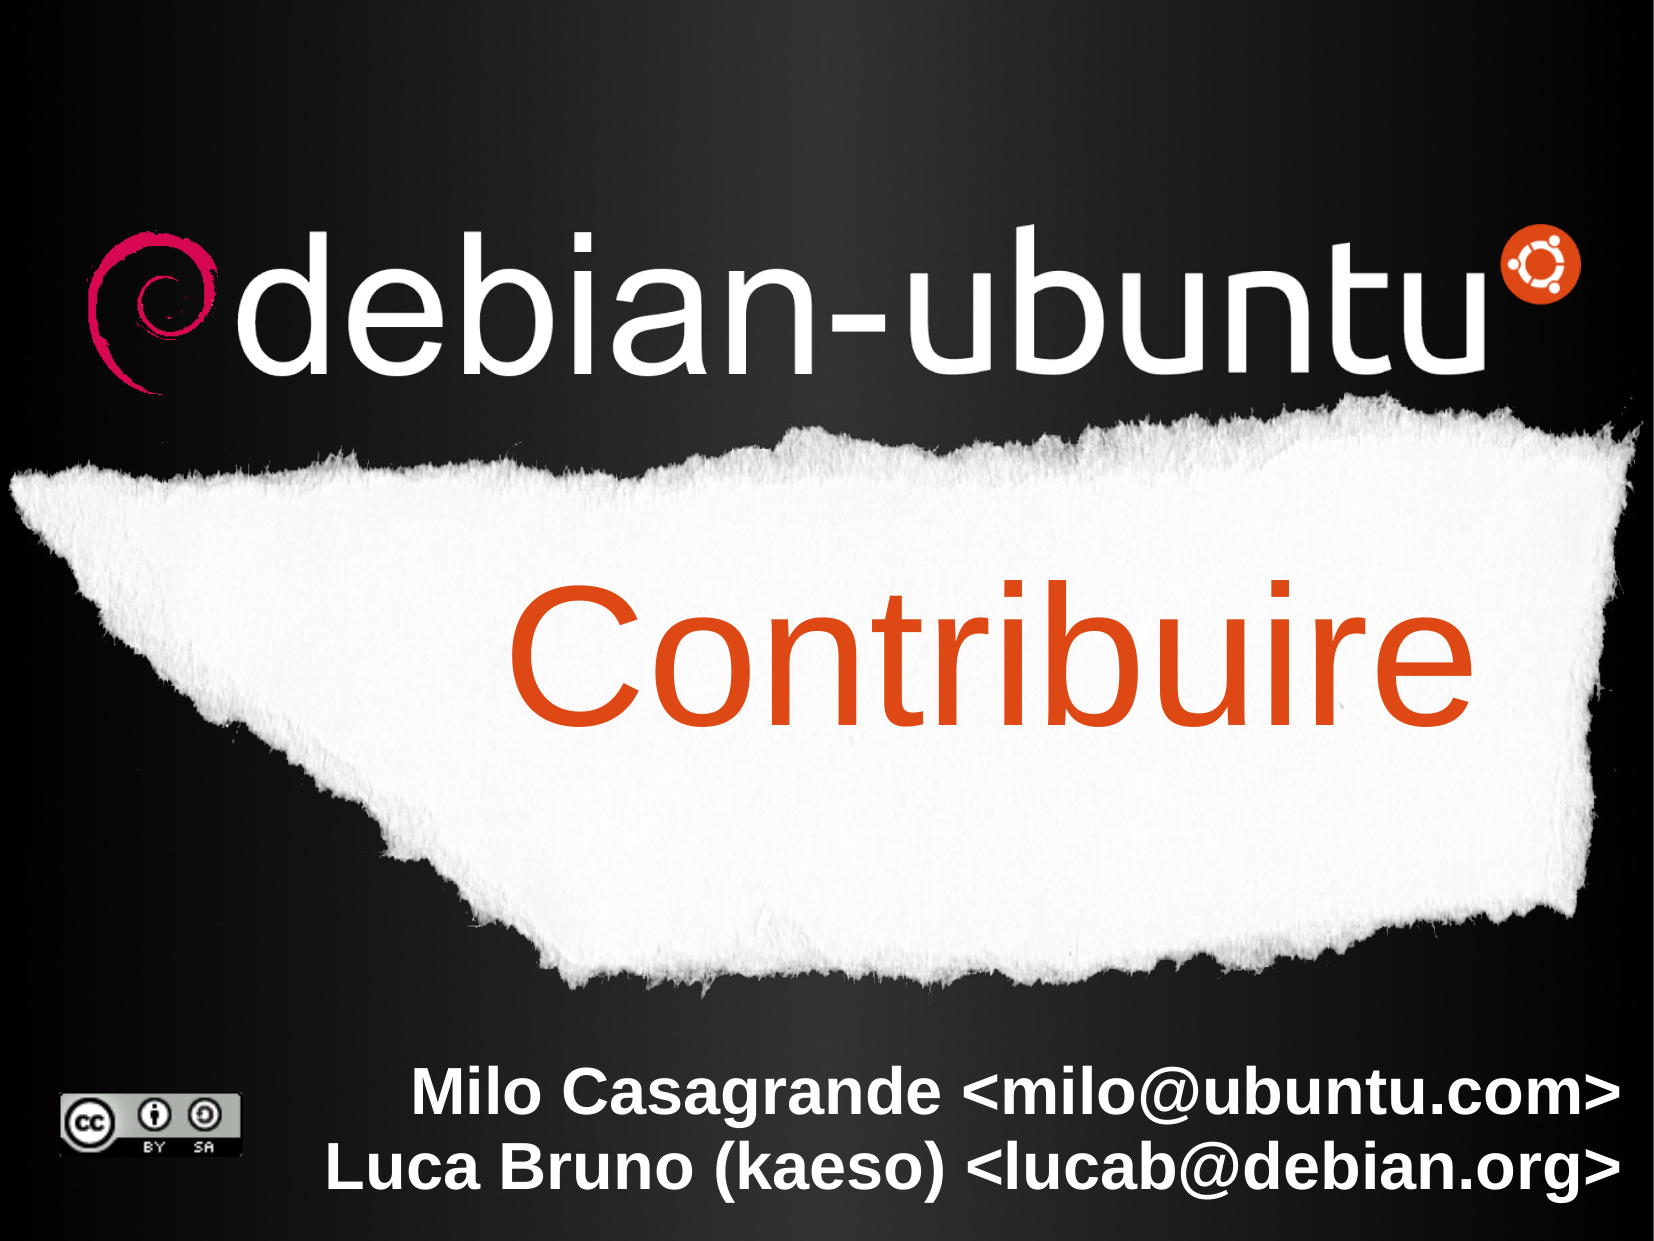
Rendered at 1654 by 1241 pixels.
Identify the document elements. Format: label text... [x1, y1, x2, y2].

text_box Milo Casagrande <milo@ubuntu.com> Luca Bruno (kaeso) <lucab@debian.org> [10, 1046, 1639, 1213]
text_box Contribuire [488, 537, 1536, 776]
picture [0, 0, 1654, 1241]
